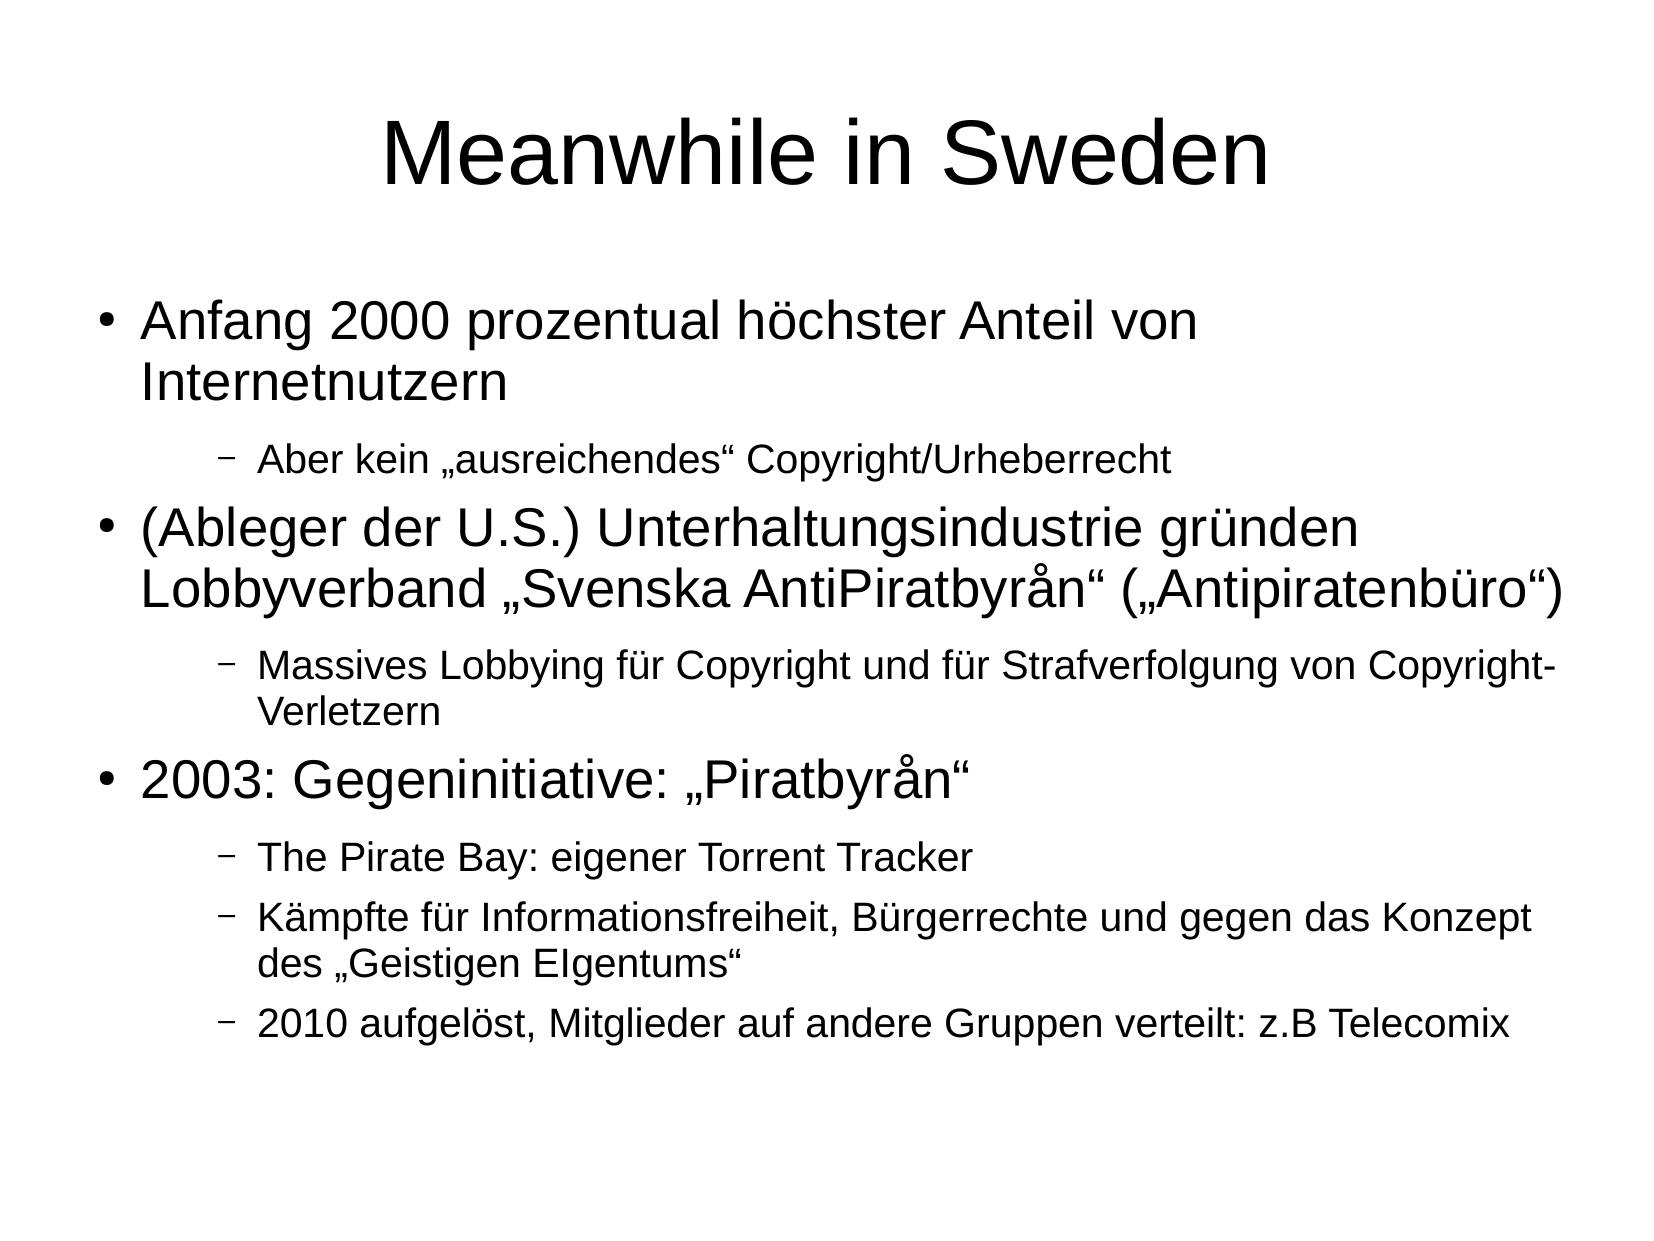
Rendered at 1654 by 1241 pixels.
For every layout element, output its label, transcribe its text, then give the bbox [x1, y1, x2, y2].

title Meanwhile in Sweden [82, 49, 1571, 257]
list Anfang 2000 prozentual höchster Anteil von Internetnutzern Aber kein „ausreichendes“ Copyright/Urheberrecht (Ableger der U.S.) Unterhaltungsindustrie gründen Lobbyverband „Svenska AntiPiratbyrån“ („Antipiratenbüro“) Massives Lobbying für Copyright und für Strafverfolgung von Copyright-Verletzern 2003: Gegeninitiative: „Piratbyrån“ The Pirate Bay: eigener Torrent Tracker Kämpfte für Informationsfreiheit, Bürgerrechte und gegen das Konzept des „Geistigen EIgentums“ 2010 aufgelöst, Mitglieder auf andere Gruppen verteilt: z.B Telecomix [82, 290, 1571, 1109]
